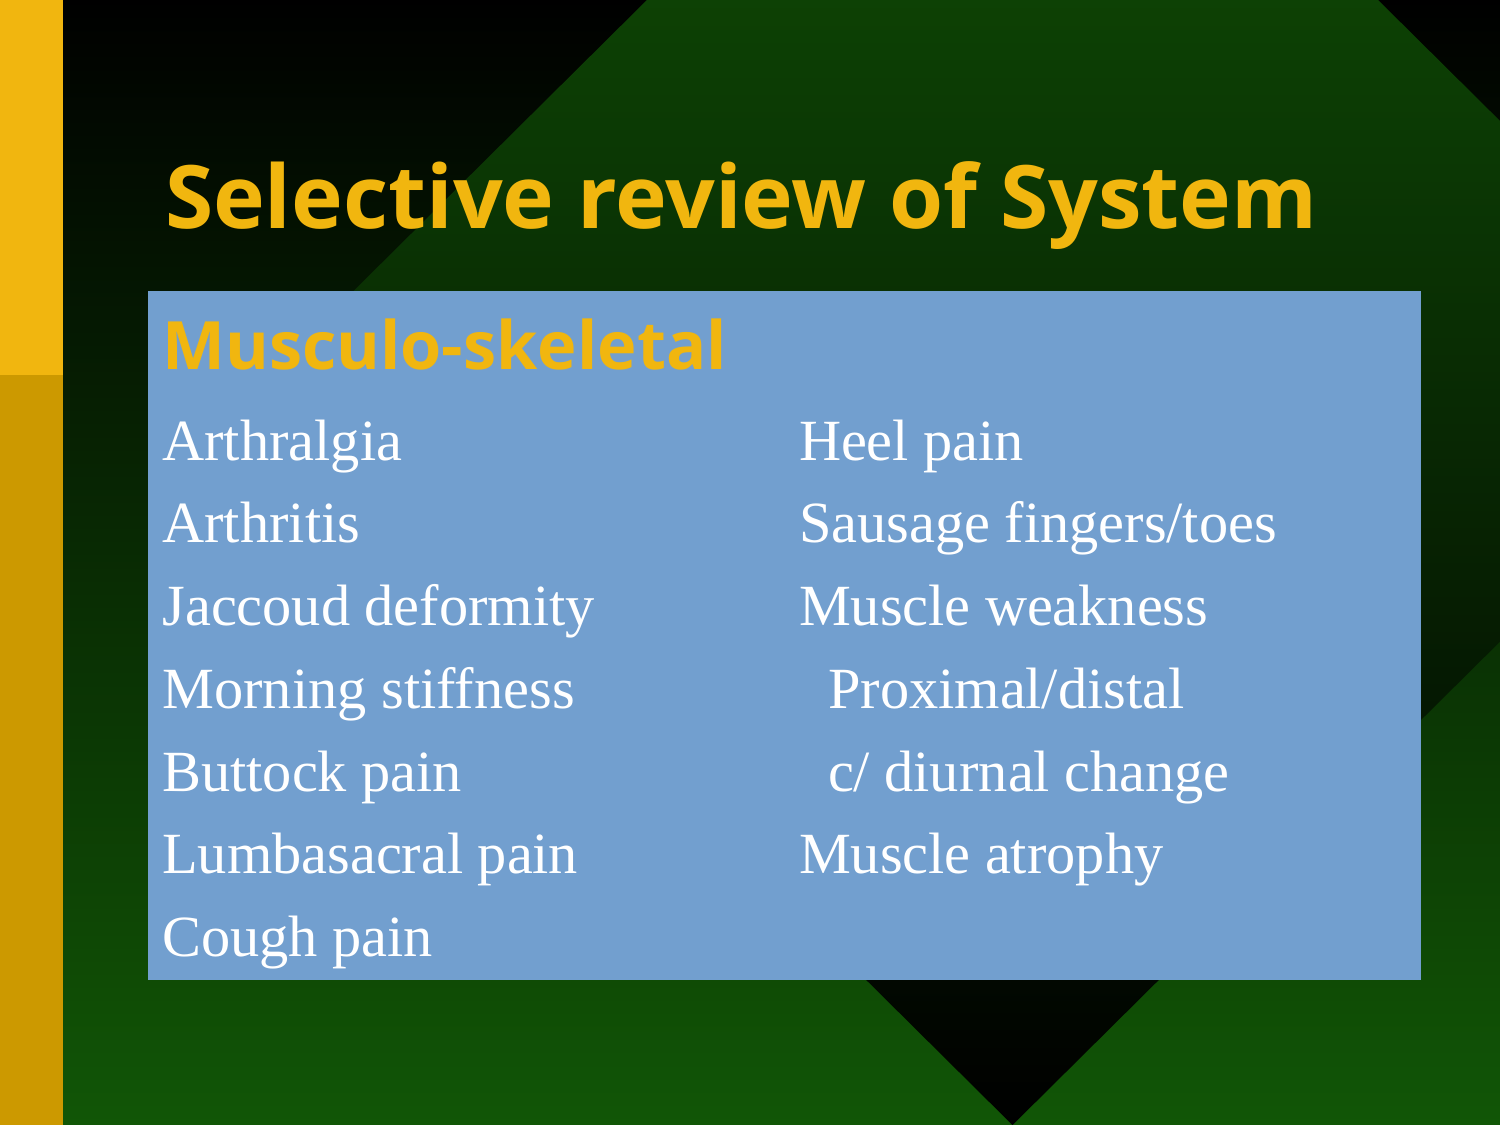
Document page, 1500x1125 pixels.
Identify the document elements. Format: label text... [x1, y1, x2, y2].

table_cell Jaccoud deformity [148, 566, 784, 649]
table_cell Morning stiffness [148, 649, 784, 732]
table_cell Muscle atrophy [784, 814, 1421, 897]
table_header Musculo-skeletal [148, 291, 1421, 401]
table_cell Buttock pain [148, 732, 784, 814]
table_cell Arthralgia [148, 401, 784, 484]
table_cell Cough pain [148, 897, 784, 980]
table_cell Arthritis [148, 484, 784, 566]
table_cell Muscle weakness [784, 566, 1421, 649]
table_cell Lumbasacral pain [148, 814, 784, 897]
table_cell Proximal/distal [784, 649, 1421, 732]
title Selective review of System [150, 99, 1388, 288]
table_cell c/ diurnal change [784, 732, 1421, 814]
table_cell [784, 897, 1421, 980]
table_cell Heel pain [784, 401, 1421, 484]
table_cell Sausage fingers/toes [784, 484, 1421, 566]
